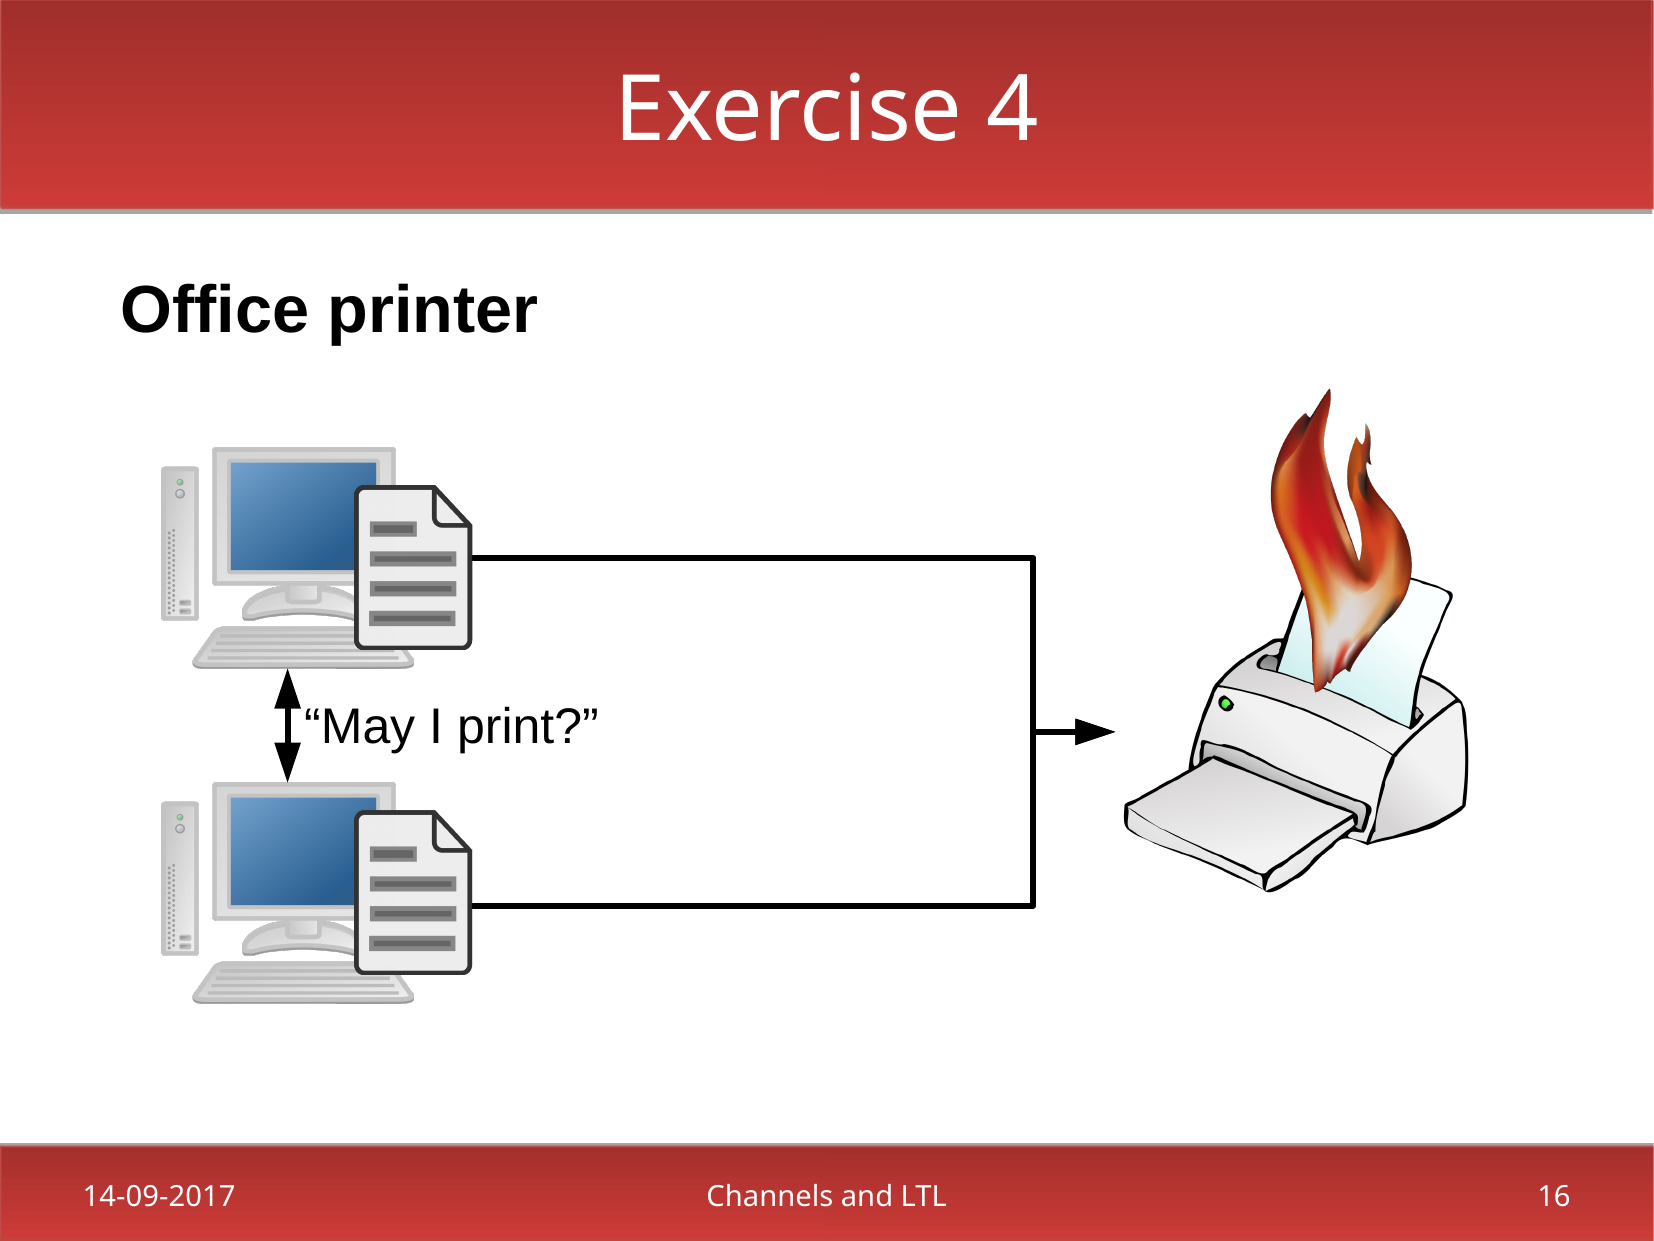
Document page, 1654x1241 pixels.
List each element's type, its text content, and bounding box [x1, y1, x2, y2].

picture [161, 782, 473, 1004]
text_box Office printer [105, 264, 556, 354]
title Exercise 4 [59, 31, 1595, 178]
picture [0, 0, 1654, 214]
picture [161, 447, 473, 669]
picture [1115, 383, 1506, 928]
text_box “May I print?” [289, 690, 615, 762]
picture [0, 1143, 1654, 1241]
